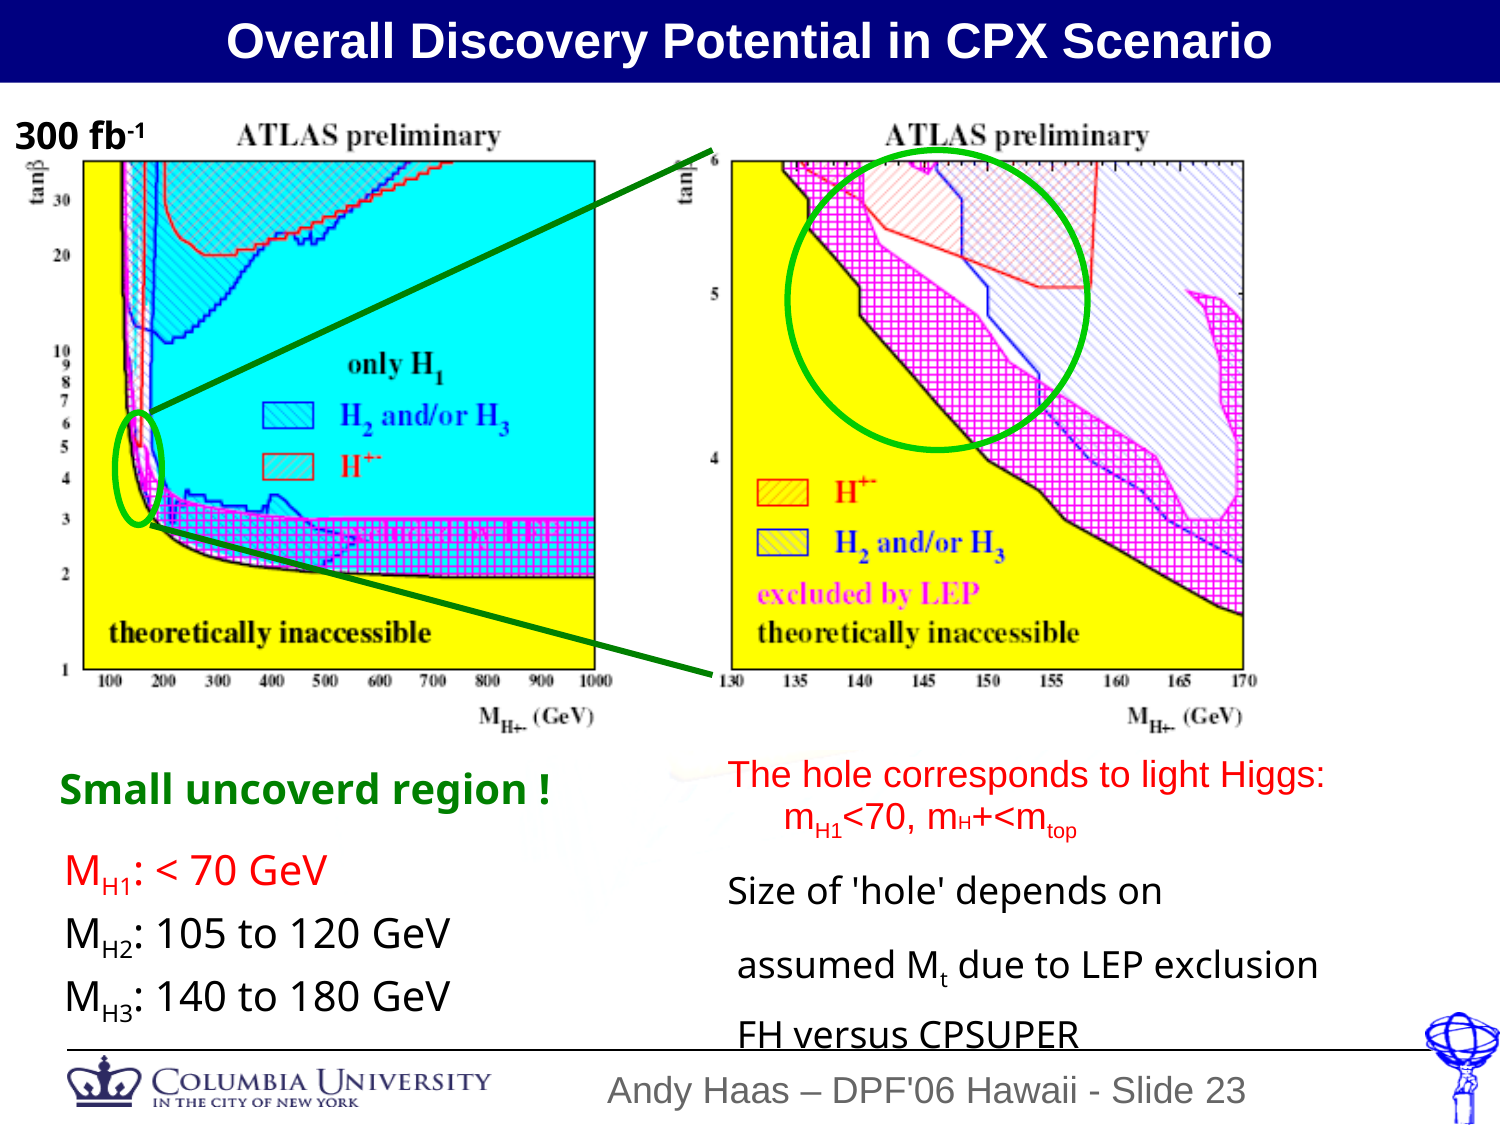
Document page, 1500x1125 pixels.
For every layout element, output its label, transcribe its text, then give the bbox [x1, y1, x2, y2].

text_box MH1: < 70 GeV MH2: 105 to 120 GeV MH3: 140 to 180 GeV [48, 847, 581, 1028]
picture [1425, 1012, 1500, 1125]
text_box Size of 'hole' depends on assumed Mt due to LEP exclusion FH versus CPSUPER [712, 971, 1425, 1066]
picture [7, 98, 1276, 751]
text_box 300 fb-1 [0, 101, 237, 169]
text_box Small uncoverd region ! [44, 752, 659, 826]
text_box The hole corresponds to light Higgs: mH1<70, mH+<mtop [712, 750, 1426, 971]
title Overall Discovery Potential in CPX Scenario [0, 0, 1500, 83]
picture [67, 1055, 492, 1107]
